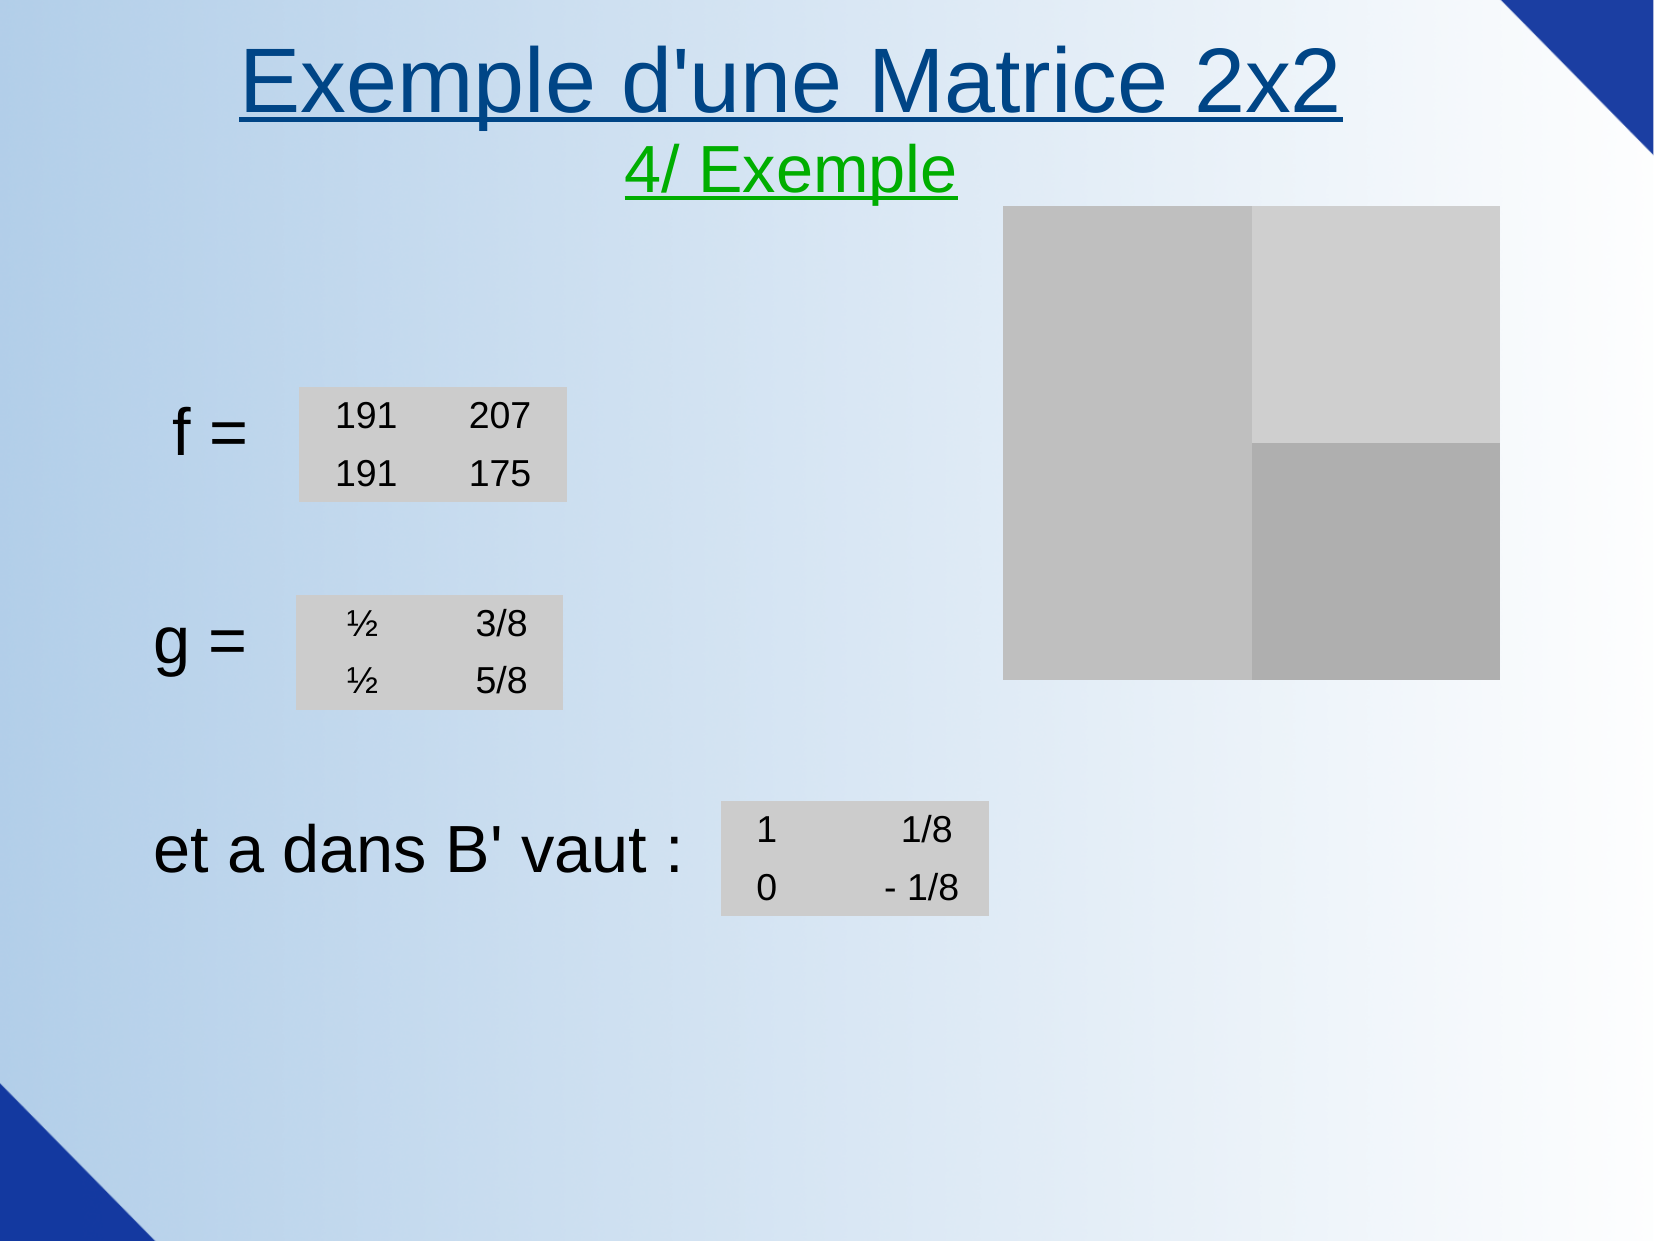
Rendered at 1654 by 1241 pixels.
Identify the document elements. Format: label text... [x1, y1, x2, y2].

table_cell 191 [299, 444, 433, 502]
table_header 3/8 [430, 595, 563, 652]
list f = g = et a dans B' vaut : [82, 290, 1571, 1094]
picture [0, 0, 1654, 1241]
table_cell - 1/8 [855, 859, 989, 916]
table_header 1/8 [855, 801, 989, 859]
table_header ½ [296, 595, 430, 652]
table_cell 5/8 [430, 652, 563, 710]
table_header 1 [721, 801, 855, 859]
table_cell 0 [721, 859, 855, 916]
table_cell 175 [433, 444, 567, 502]
table_header 191 [299, 387, 433, 444]
text_box Exemple d'une Matrice 2x2 4/ Exemple [224, 29, 1359, 207]
table_header 207 [433, 387, 567, 444]
table_cell ½ [296, 652, 430, 710]
